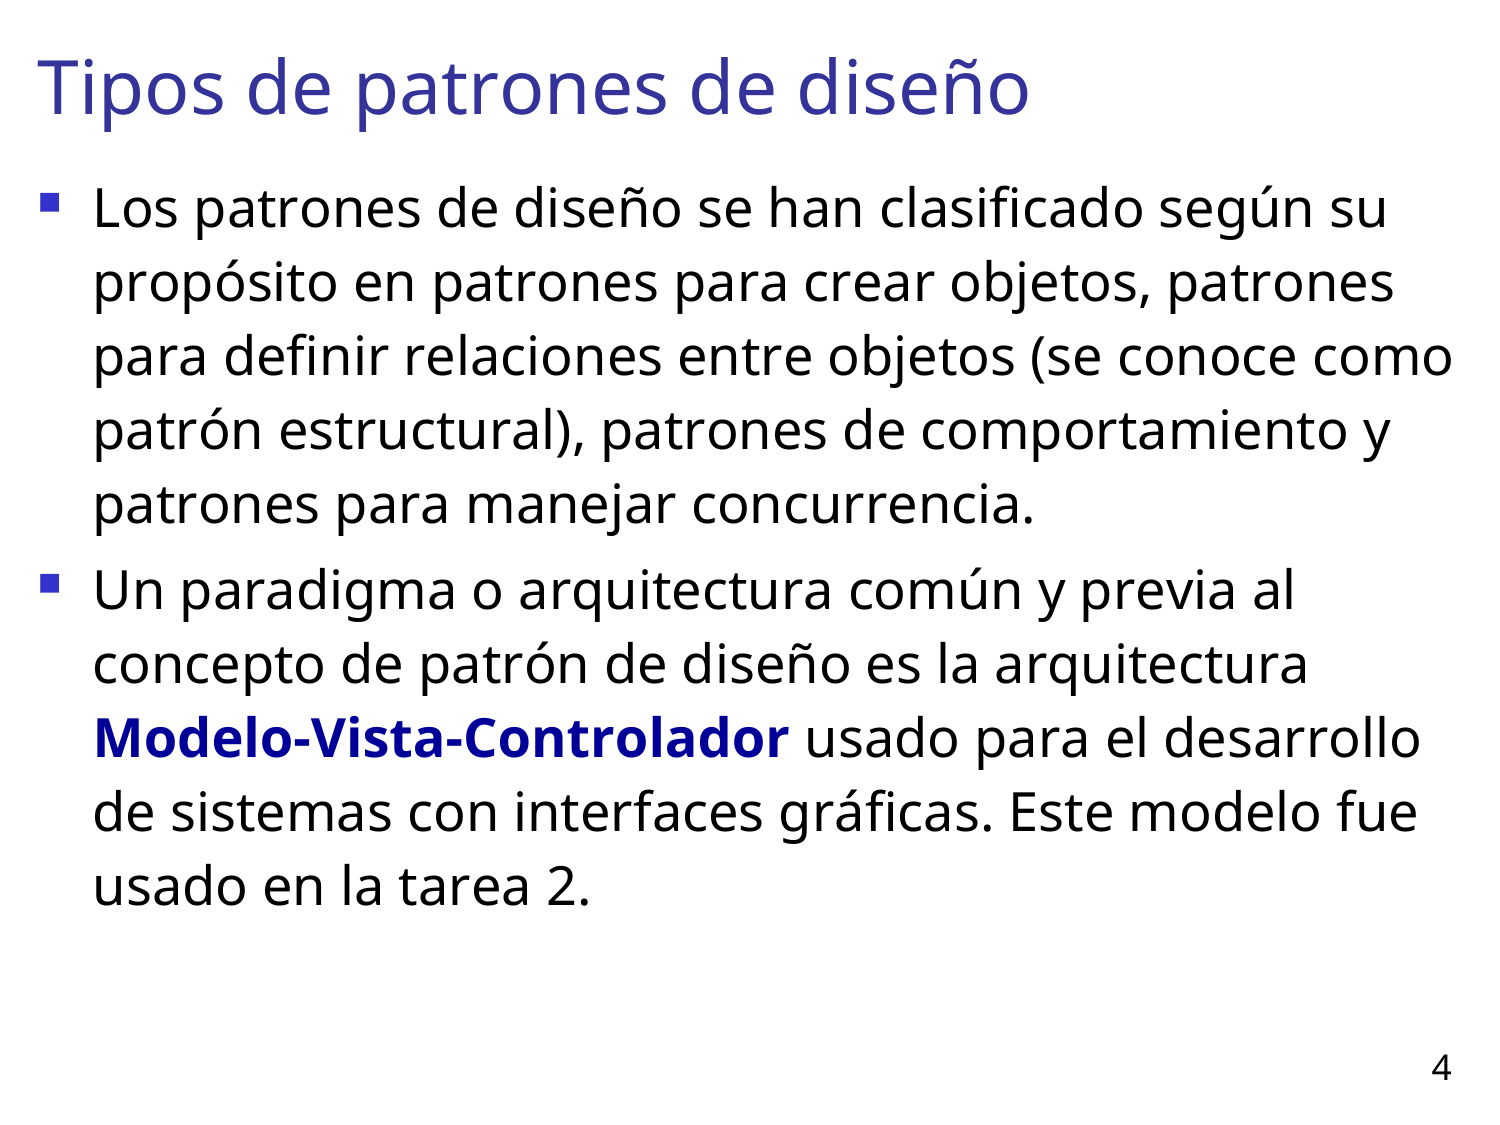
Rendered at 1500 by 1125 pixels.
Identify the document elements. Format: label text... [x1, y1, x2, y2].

list Los patrones de diseño se han clasificado según su propósito en patrones para crear objetos, patrones para definir relaciones entre objetos (se conoce como patrón estructural), patrones de comportamiento y patrones para manejar concurrencia. Un paradigma o arquitectura común y previa al concepto de patrón de diseño es la arquitectura Modelo-Vista-Controlador usado para el desarrollo de sistemas con interfaces gráficas. Este modelo fue usado en la tarea 2. [37, 169, 1462, 998]
title Tipos de patrones de diseño [37, 27, 1466, 143]
